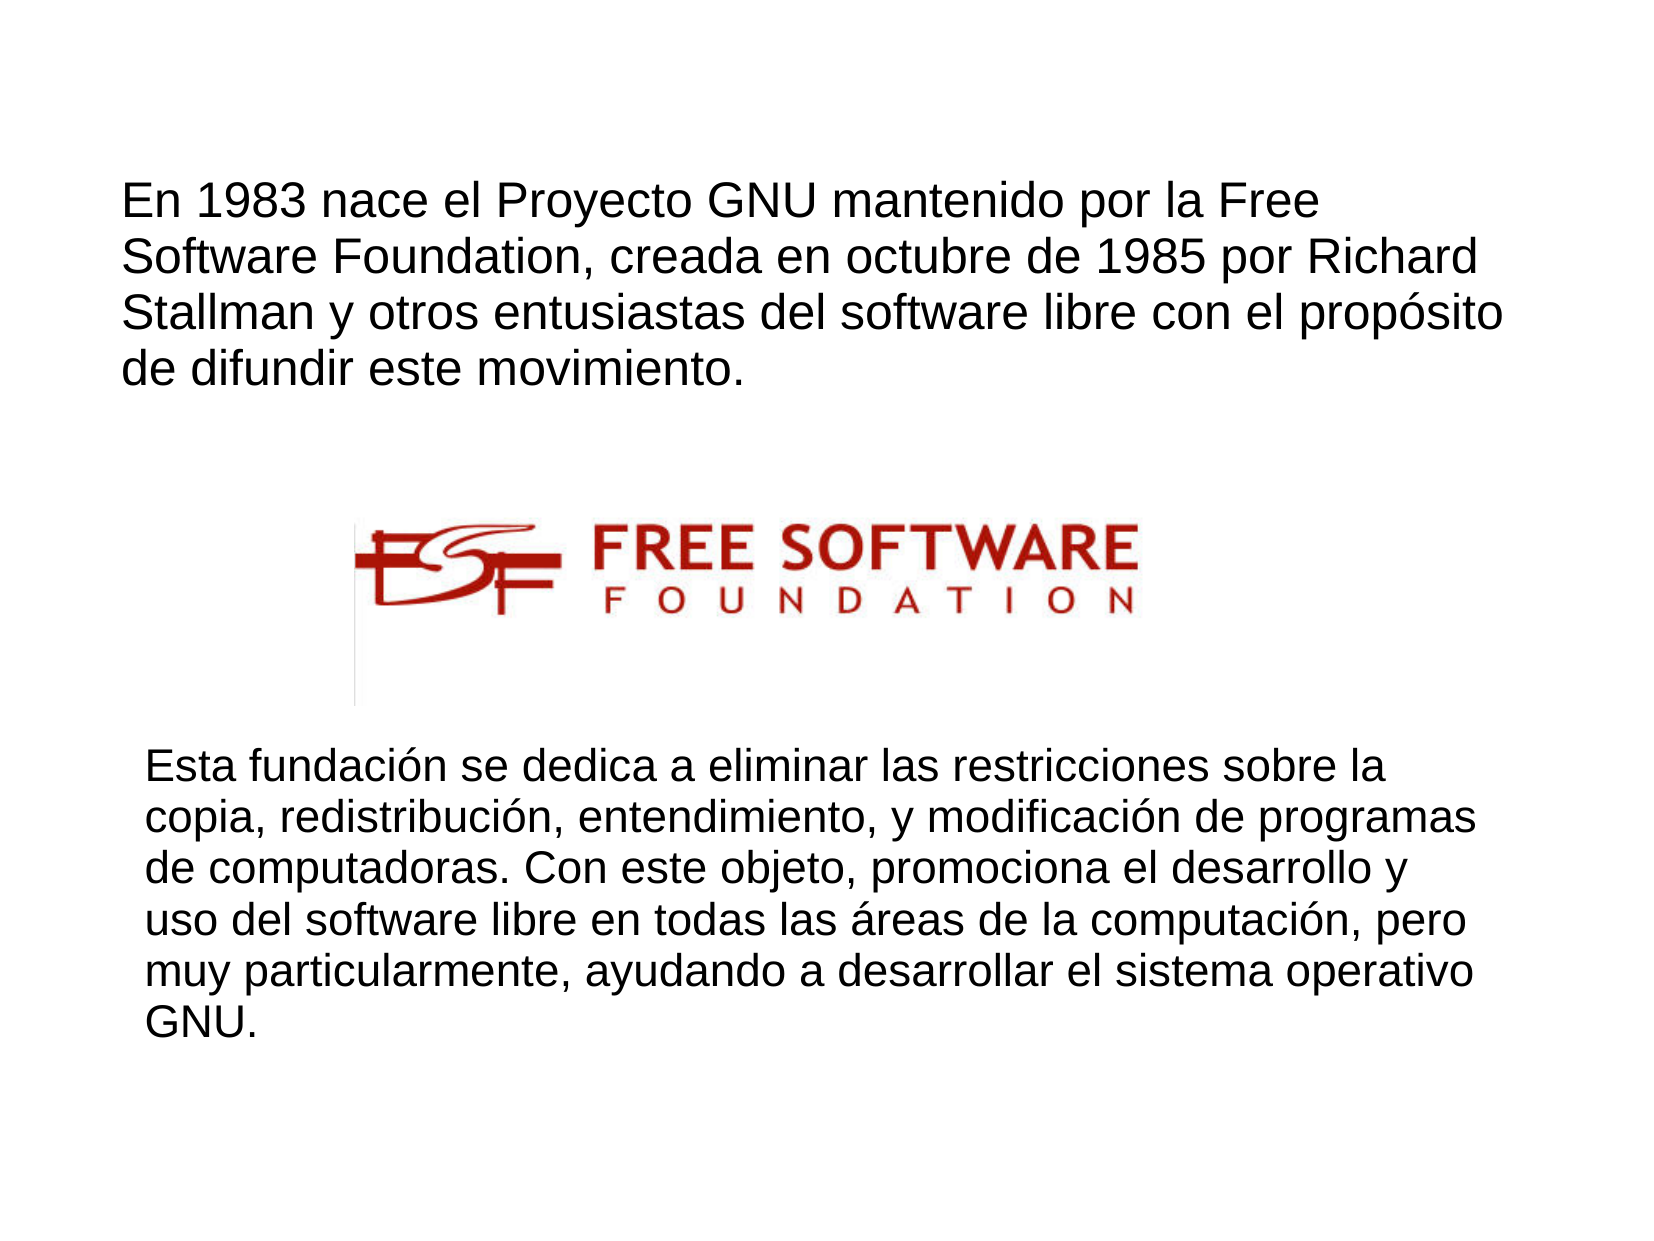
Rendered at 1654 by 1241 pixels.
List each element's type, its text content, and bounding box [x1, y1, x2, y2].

text_box En 1983 nace el Proyecto GNU mantenido por la Free Software Foundation, creada en octubre de 1985 por Richard Stallman y otros entusiastas del software libre con el propósito de difundir este movimiento. [106, 165, 1536, 404]
picture [354, 405, 1174, 706]
text_box Esta fundación se dedica a eliminar las restricciones sobre la copia, redistribución, entendimiento, y modificación de programas de computadoras. Con este objeto, promociona el desarrollo y uso del software libre en todas las áreas de la computación, pero muy particularmente, ayudando a desarrollar el sistema operativo GNU. [129, 732, 1501, 1075]
